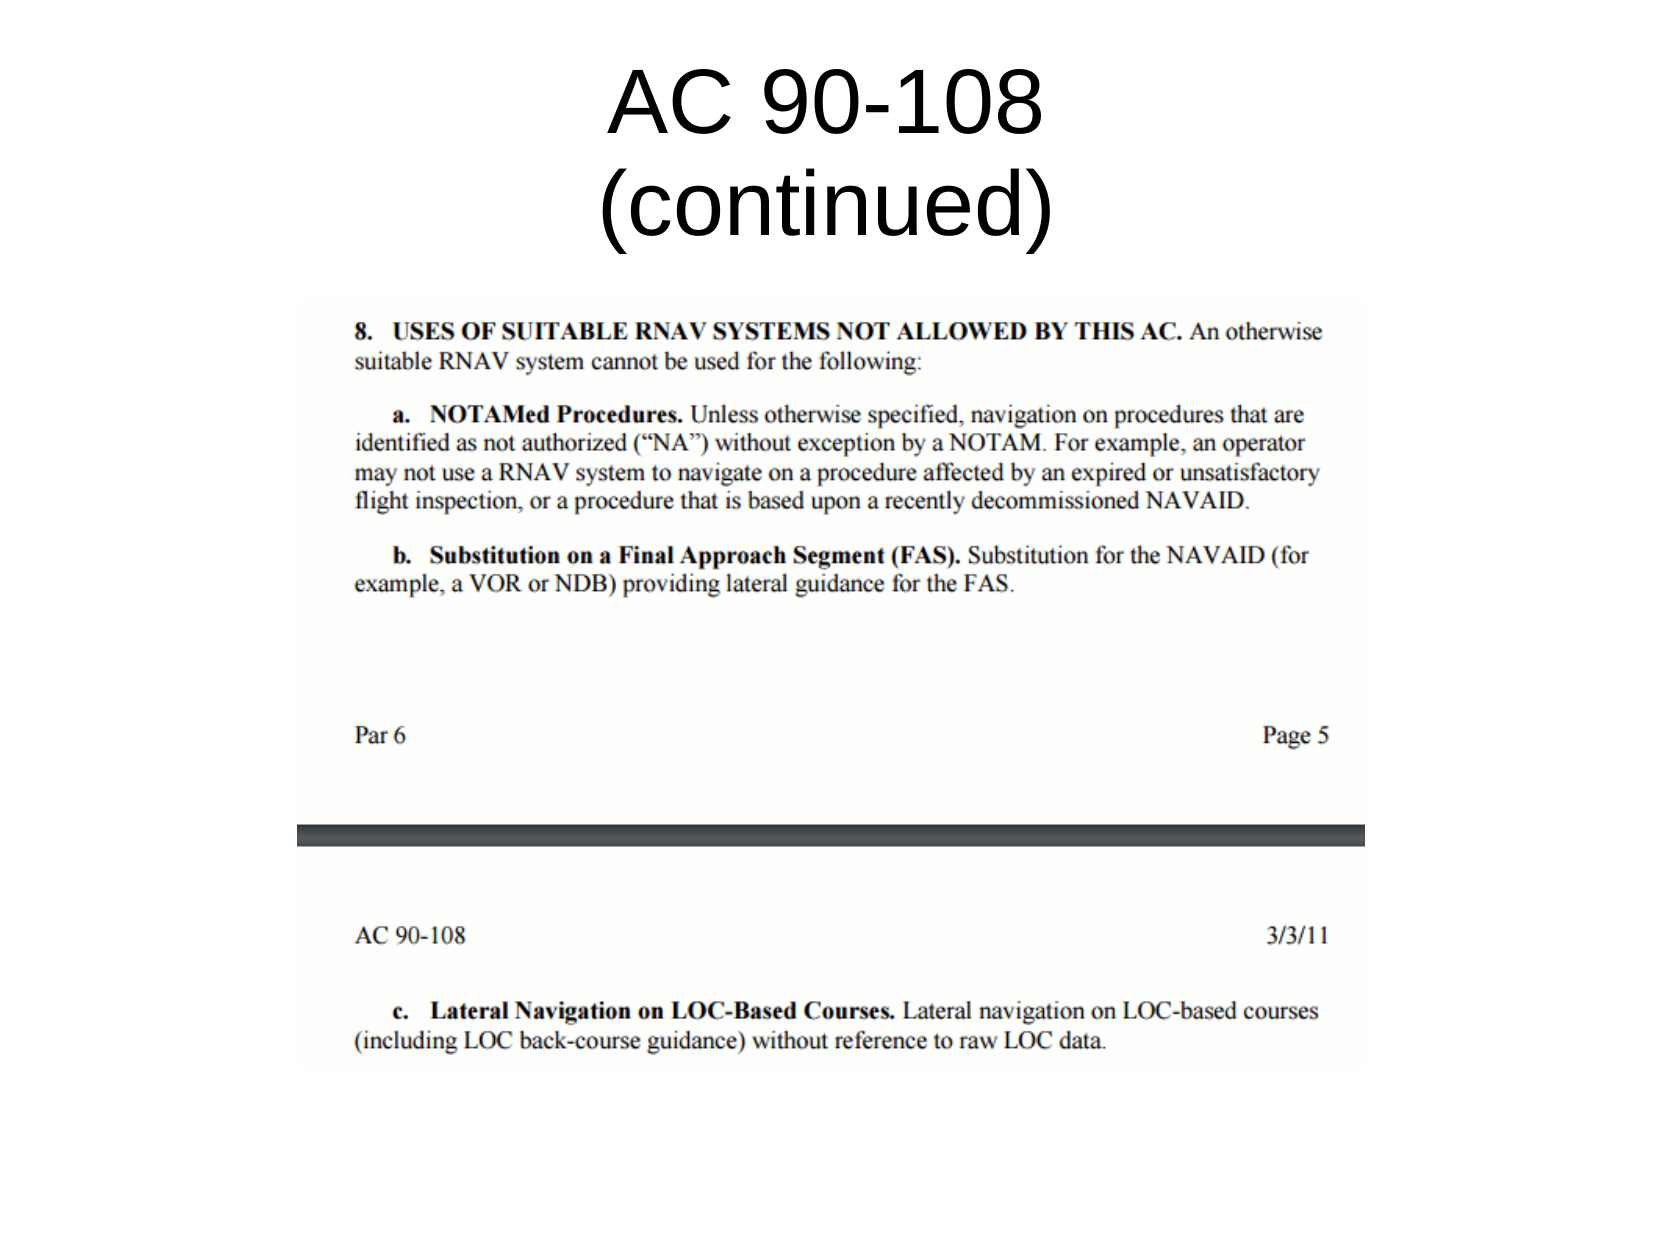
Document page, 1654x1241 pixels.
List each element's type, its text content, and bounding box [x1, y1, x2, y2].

title AC 90-108 (continued) [82, 49, 1571, 257]
picture [297, 299, 1365, 1069]
